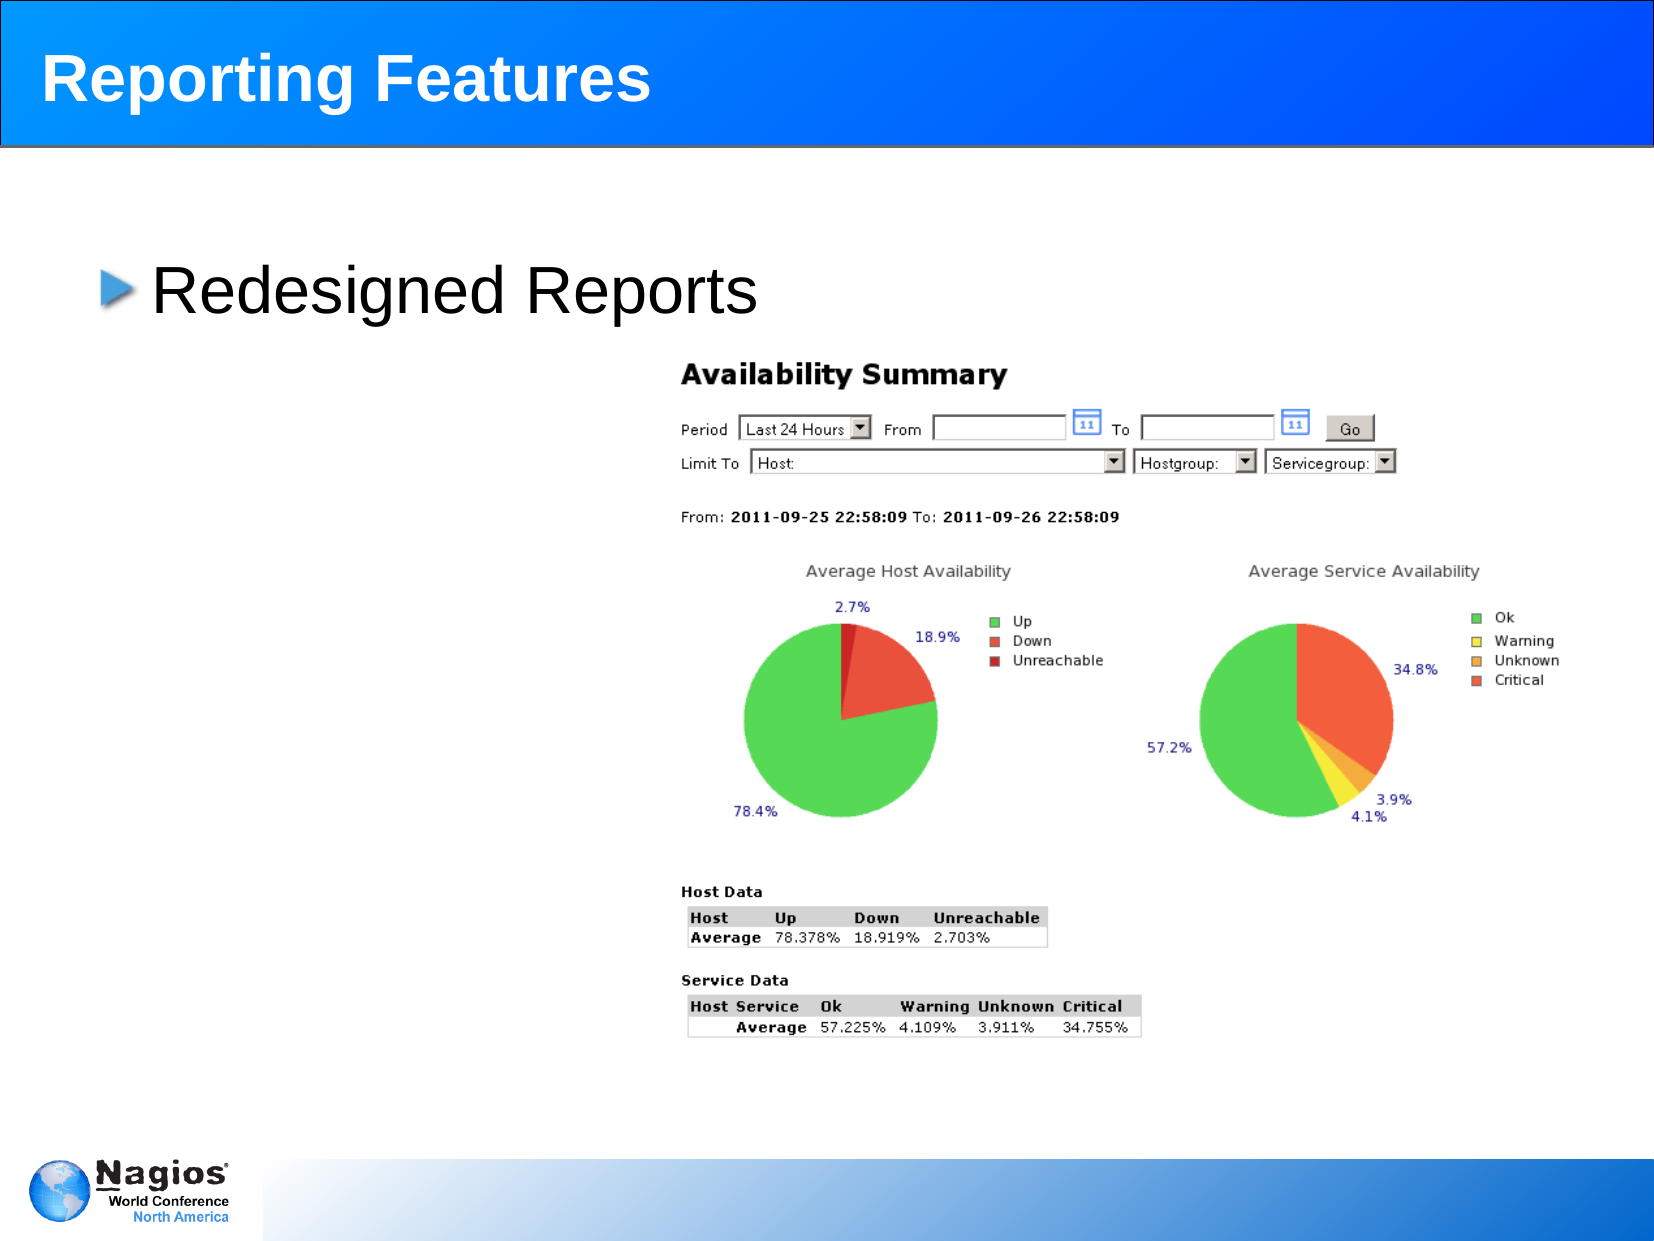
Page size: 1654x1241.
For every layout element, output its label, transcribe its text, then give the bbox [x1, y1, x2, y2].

picture [29, 1159, 229, 1235]
list Redesigned Reports [80, 253, 1569, 1072]
title Reporting Features [41, 29, 1248, 127]
picture [672, 361, 1573, 1082]
